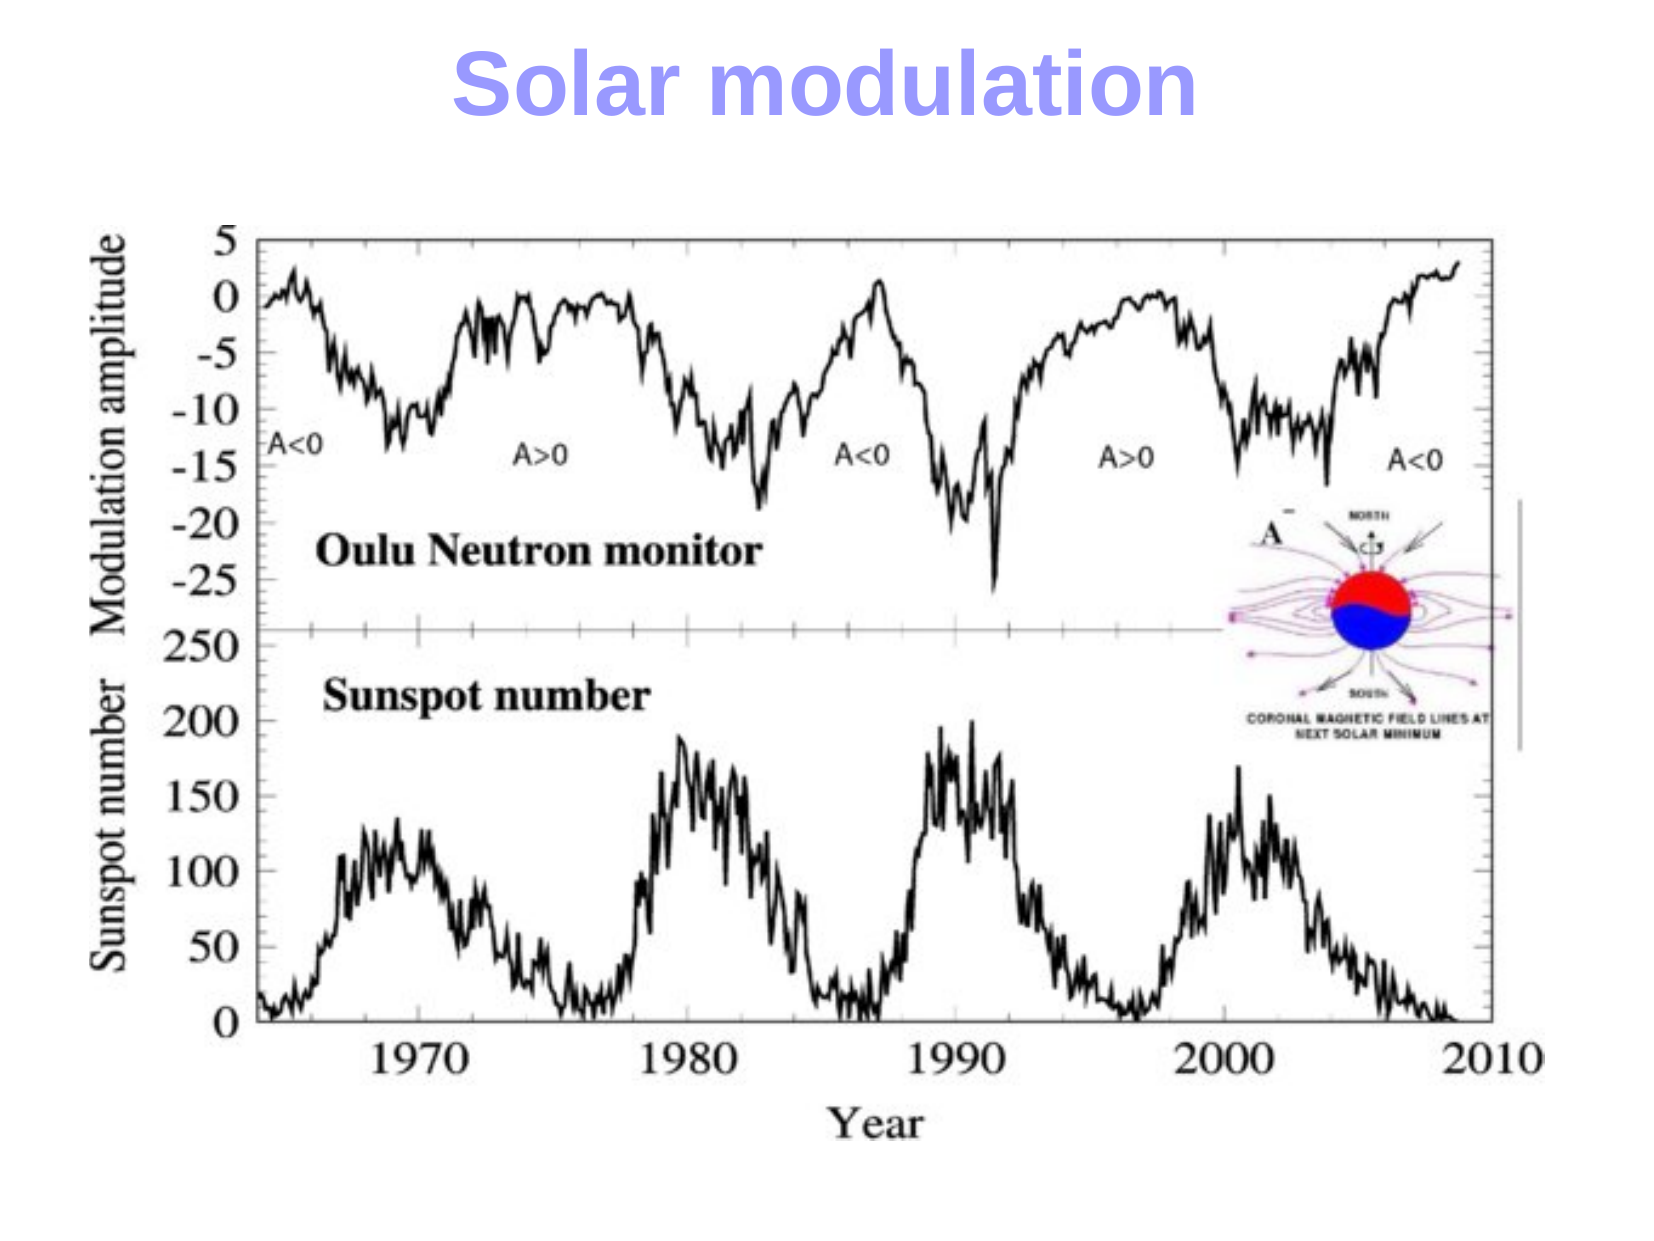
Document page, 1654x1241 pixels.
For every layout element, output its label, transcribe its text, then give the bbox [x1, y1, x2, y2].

title Solar modulation [82, 2, 1571, 166]
picture [89, 225, 1545, 1141]
